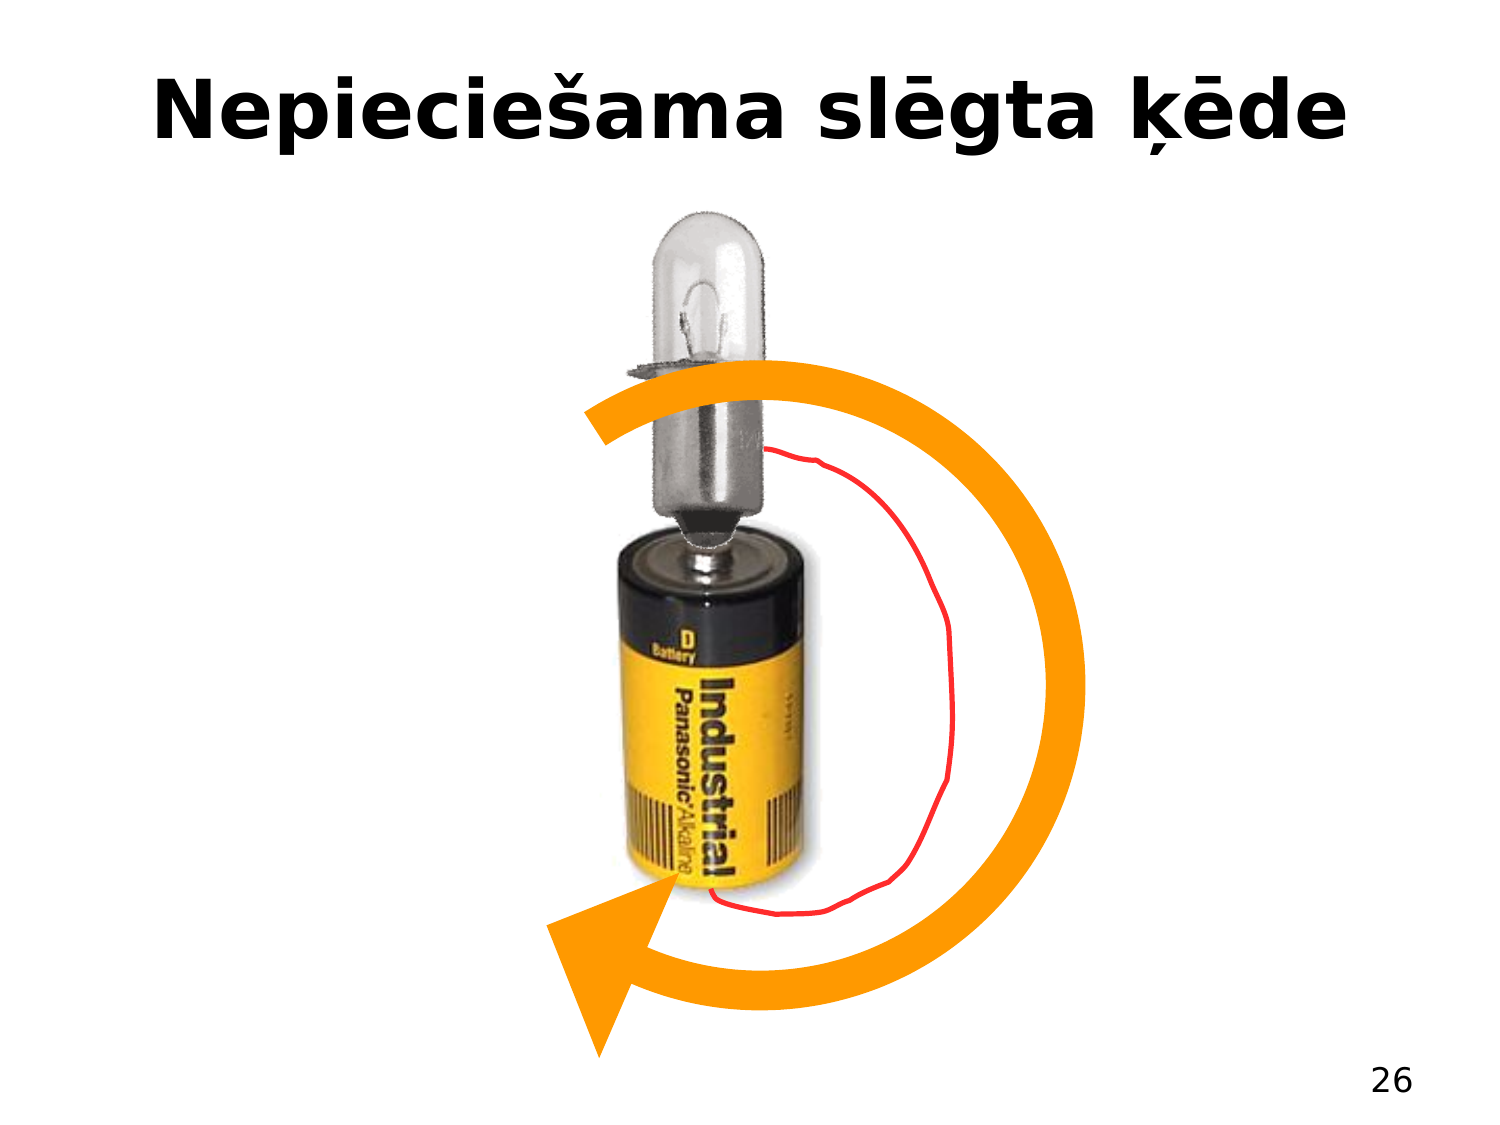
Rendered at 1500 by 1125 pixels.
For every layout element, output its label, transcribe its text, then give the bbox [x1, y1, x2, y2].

picture [883, 499, 917, 544]
title Nepieciešama slēgta ķēde [112, 12, 1388, 200]
text_box [546, 360, 1086, 1059]
picture [809, 855, 917, 917]
picture [500, 173, 917, 917]
